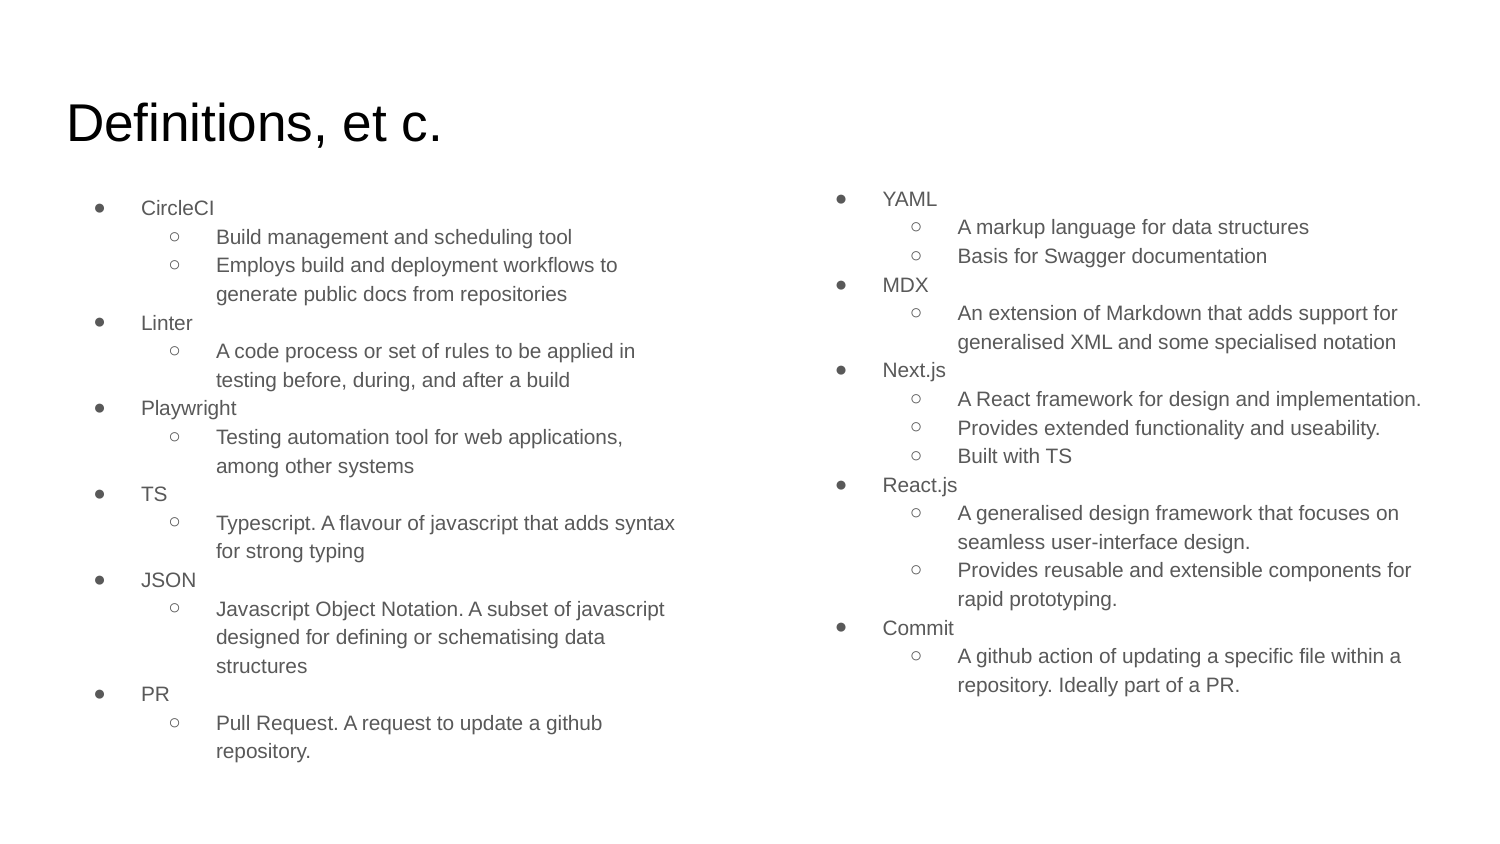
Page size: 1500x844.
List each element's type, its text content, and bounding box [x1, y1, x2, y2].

title Definitions, et c. [51, 72, 1449, 167]
list YAML A markup language for data structures Basis for Swagger documentation MDX An extension of Markdown that adds support for generalised XML and some specialised notation Next.js A React framework for design and implementation. Provides extended functionality and useability. Built with TS React.js A generalised design framework that focuses on seamless user-interface design. Provides reusable and extensible components for rapid prototyping. Commit A github action of updating a specific file within a repository. Ideally part of a PR. [792, 166, 1449, 788]
list CircleCI Build management and scheduling tool Employs build and deployment workflows to generate public docs from repositories Linter A code process or set of rules to be applied in testing before, during, and after a build Playwright Testing automation tool for web applications, among other systems TS Typescript. A flavour of javascript that adds syntax for strong typing JSON Javascript Object Notation. A subset of javascript designed for defining or schematising data structures PR Pull Request. A request to update a github repository. [51, 166, 708, 788]
